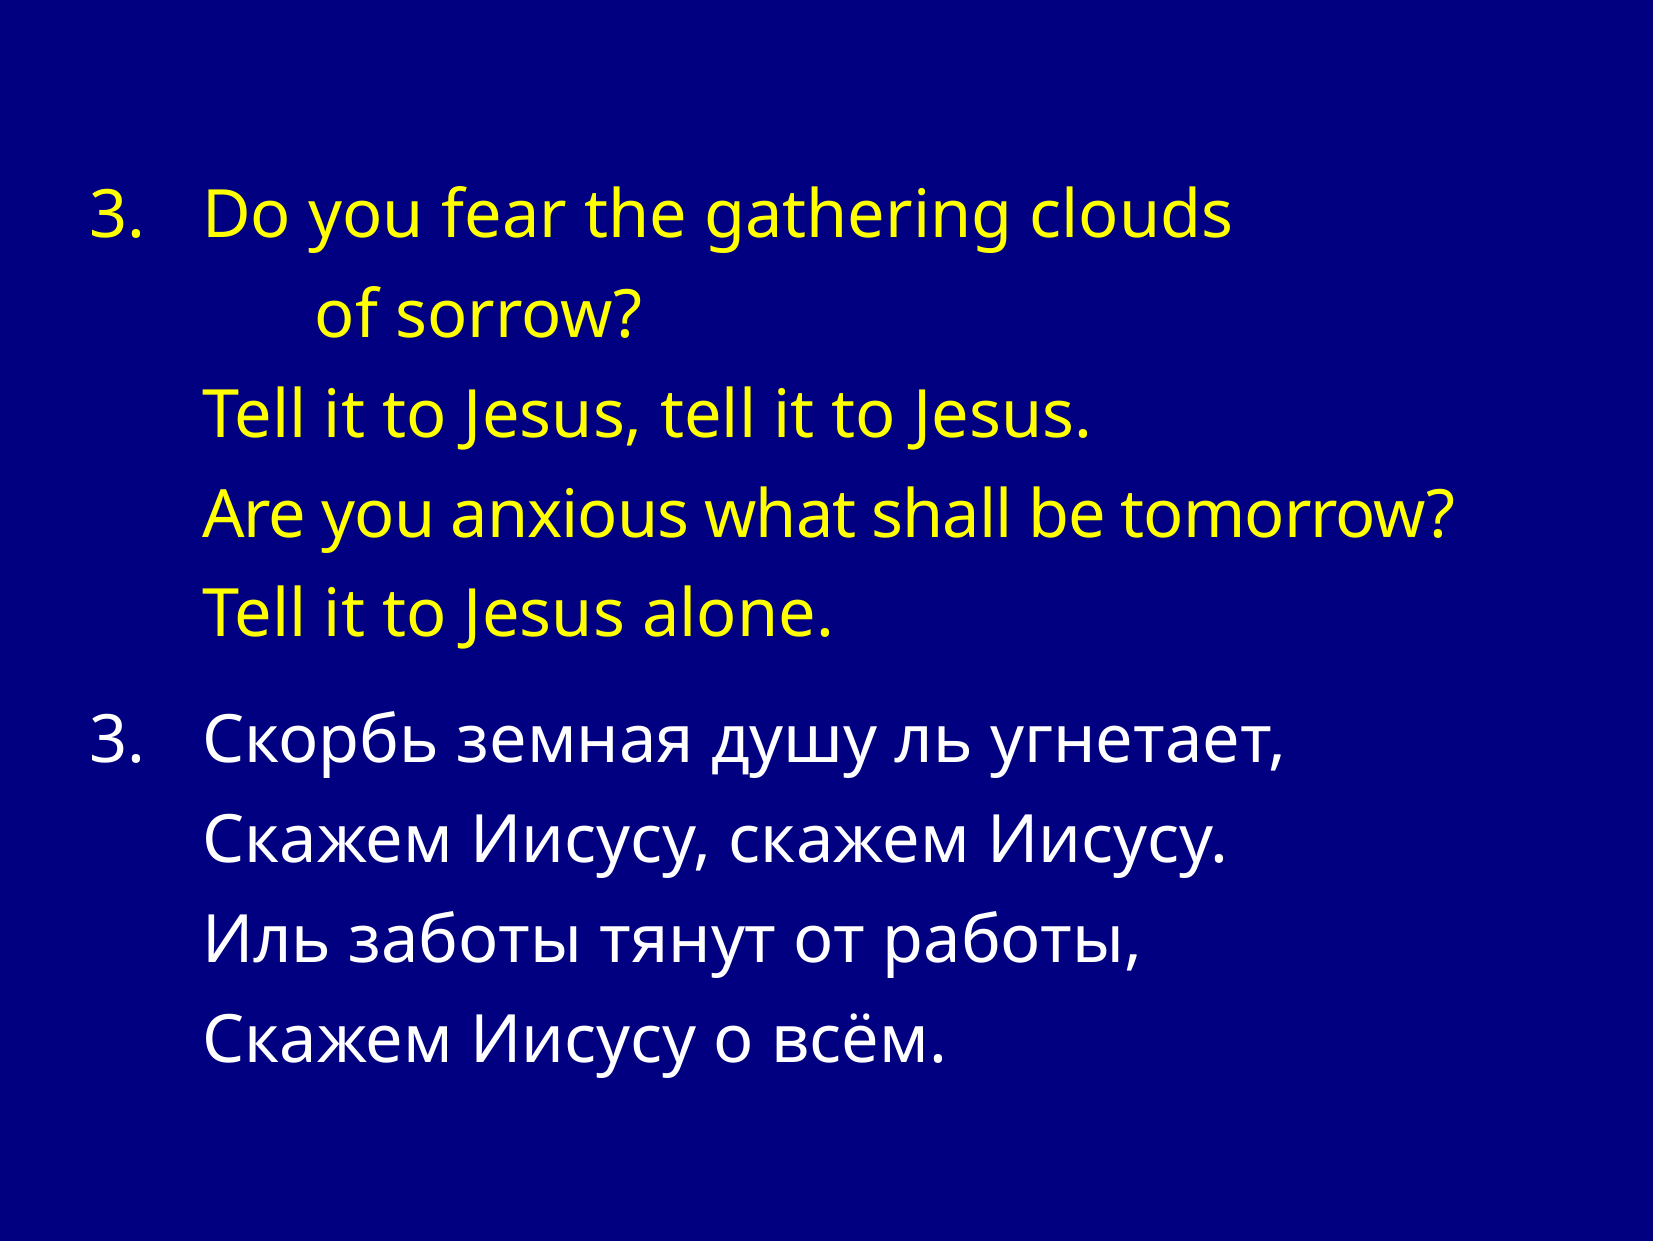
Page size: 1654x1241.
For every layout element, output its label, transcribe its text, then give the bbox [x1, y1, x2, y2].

text_box 3. Скорбь земная душу ль угнетает, Скажем Иисусу, скажем Иисусу. Иль заботы тянут от работы, Скажем Иисусу о всём. [75, 675, 1576, 1163]
text_box 3. Do you fear the gathering clouds of sorrow? Tell it to Jesus, tell it to Jesus. Are you anxious what shall be tomorrow? Tell it to Jesus alone. [75, 150, 1653, 638]
